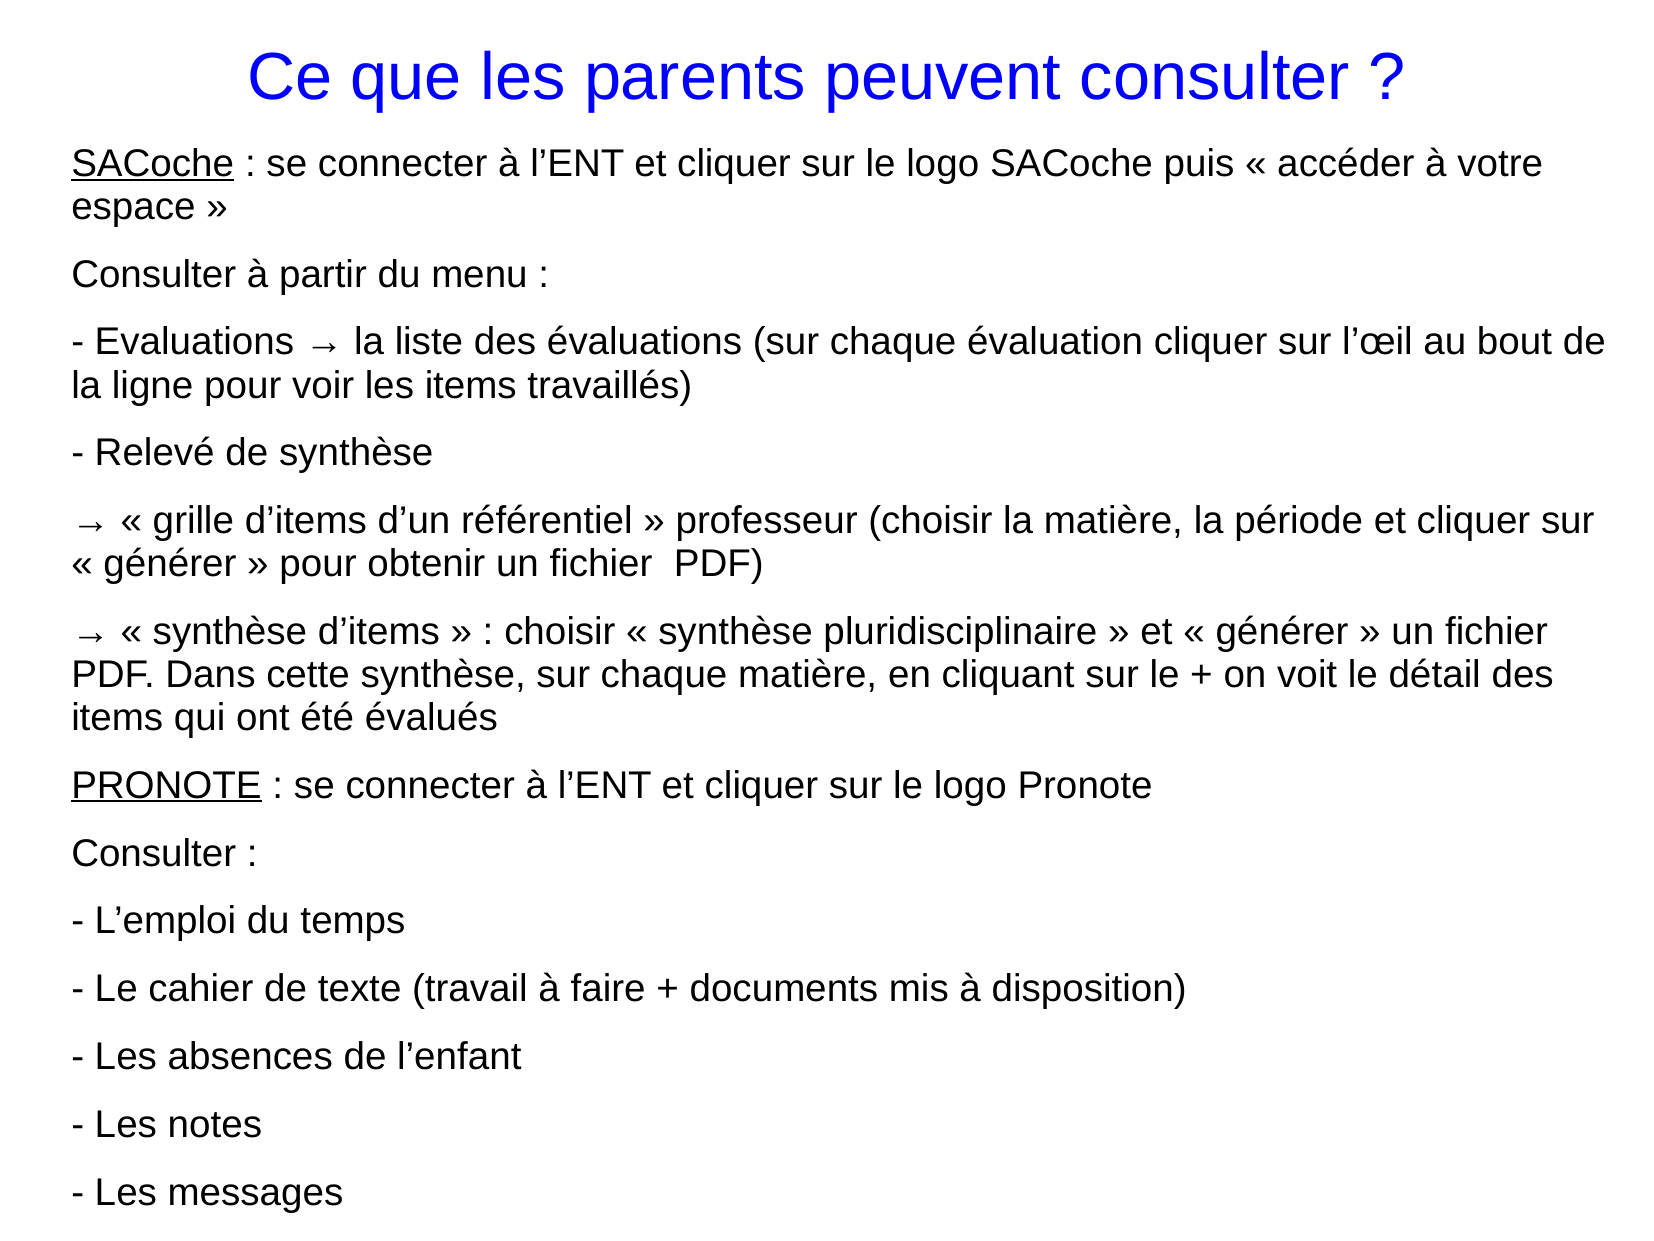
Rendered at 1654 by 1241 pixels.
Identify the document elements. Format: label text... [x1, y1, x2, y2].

title Ce que les parents peuvent consulter ? [82, 23, 1571, 130]
list SACoche : se connecter à l’ENT et cliquer sur le logo SACoche puis « accéder à votre espace » Consulter à partir du menu : - Evaluations → la liste des évaluations (sur chaque évaluation cliquer sur l’œil au bout de la ligne pour voir les items travaillés) - Relevé de synthèse → « grille d’items d’un référentiel » professeur (choisir la matière, la période et cliquer sur « générer » pour obtenir un fichier PDF) → « synthèse d’items » : choisir « synthèse pluridisciplinaire » et « générer » un fichier PDF. Dans cette synthèse, sur chaque matière, en cliquant sur le + on voit le détail des items qui ont été évalués PRONOTE : se connecter à l’ENT et cliquer sur le logo Pronote Consulter : - L’emploi du temps - Le cahier de texte (travail à faire + documents mis à disposition) - Les absences de l’enfant - Les notes - Les messages [11, 141, 1630, 1217]
